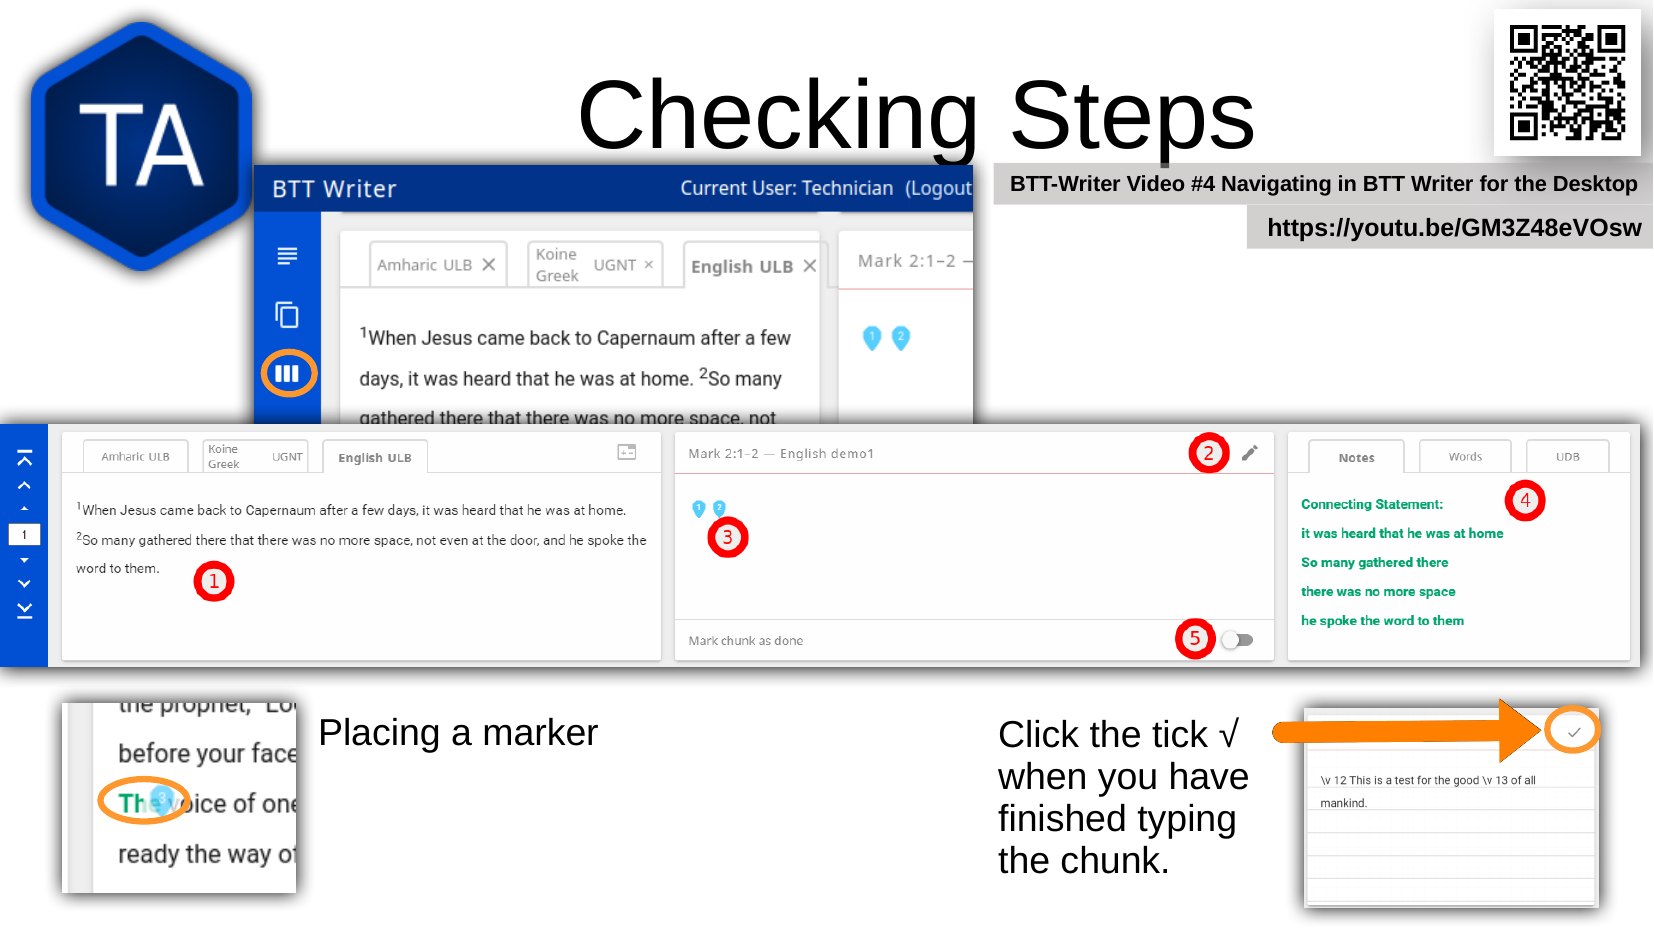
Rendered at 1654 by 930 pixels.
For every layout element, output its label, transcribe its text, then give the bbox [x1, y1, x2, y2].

picture [1304, 708, 1599, 908]
text_box Click the tick √ when you have finished typing the chunk. [983, 705, 1274, 889]
text_box https://youtu.be/GM3Z48eVOsw [1246, 205, 1653, 249]
text_box BTT-Writer Video #4 Navigating in BTT Writer for the Desktop [993, 162, 1653, 205]
picture [1589, 708, 1599, 717]
picture [1304, 708, 1499, 721]
text_box Placing a marker [303, 703, 627, 761]
title Checking Steps [263, 37, 1479, 193]
picture [31, 22, 252, 271]
picture [1494, 9, 1641, 156]
picture [0, 165, 1640, 667]
picture [62, 703, 296, 893]
picture [1551, 712, 1595, 747]
